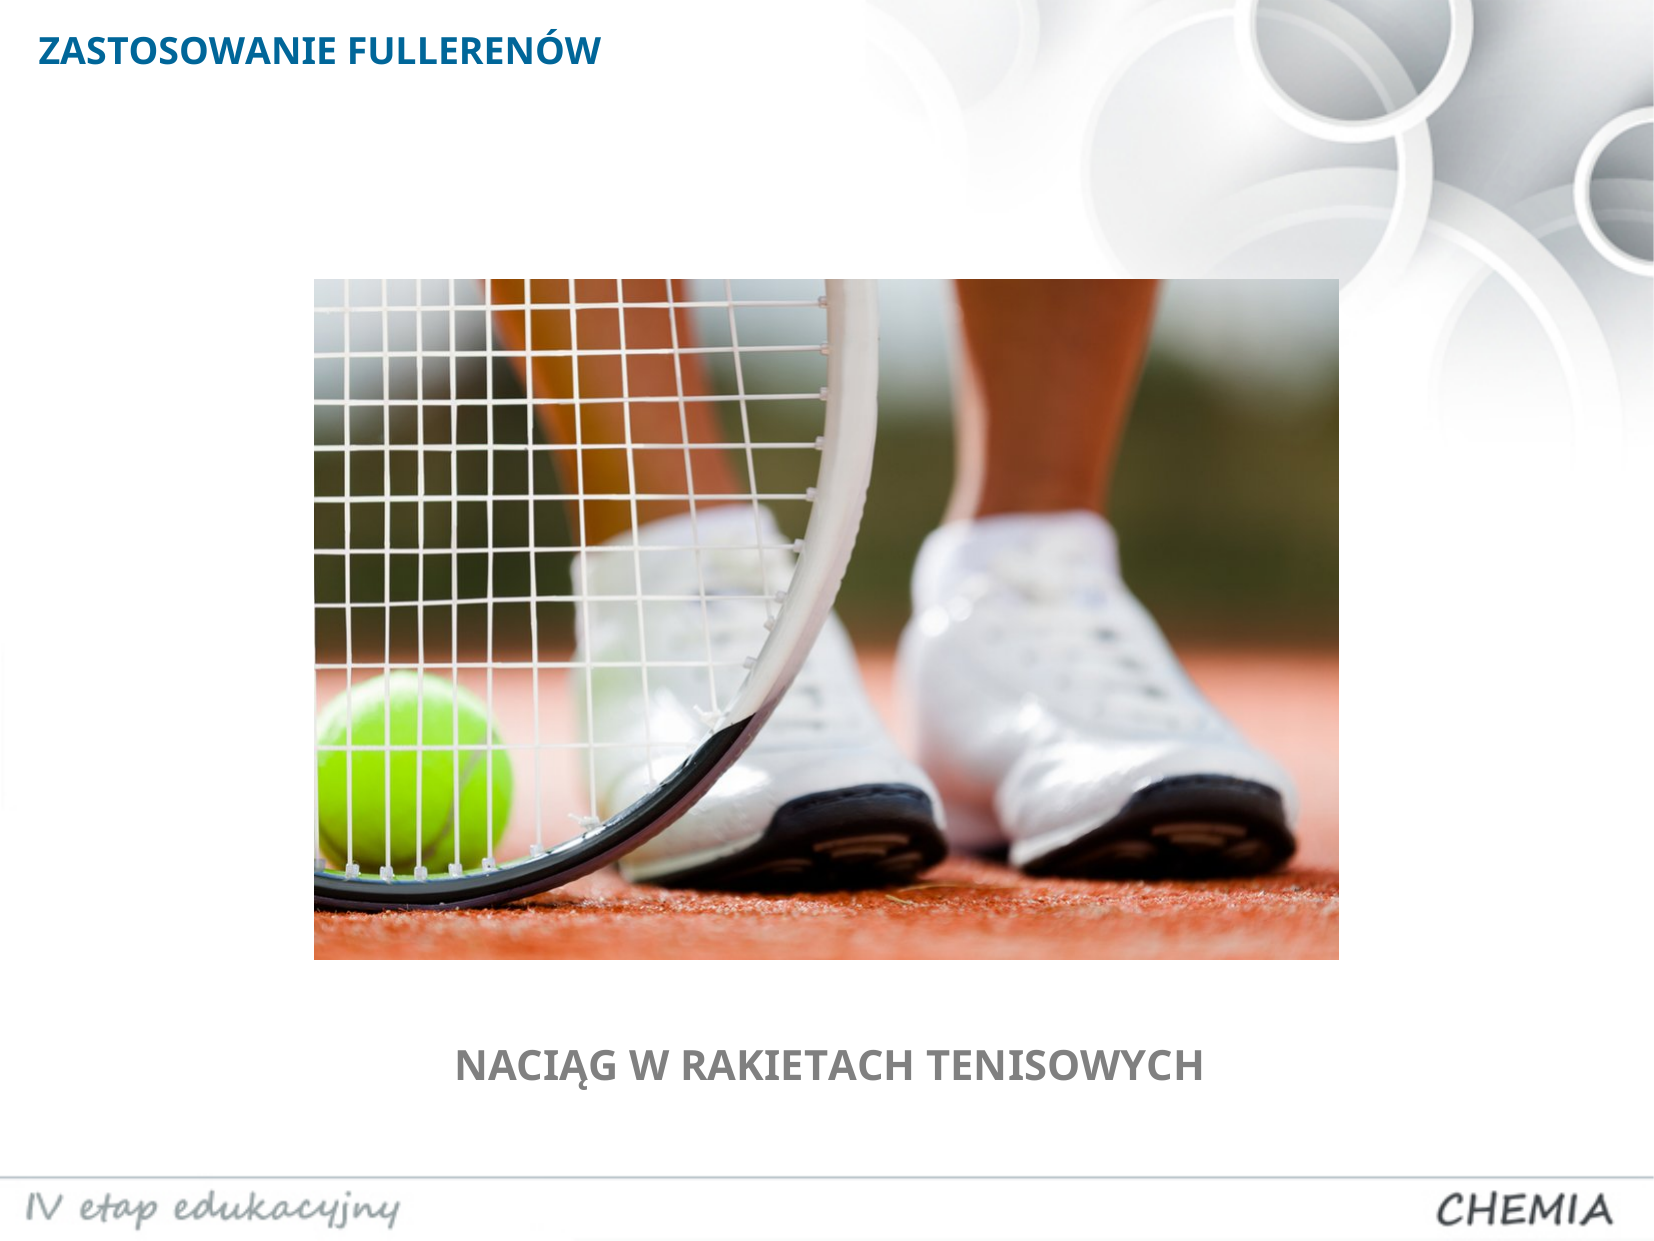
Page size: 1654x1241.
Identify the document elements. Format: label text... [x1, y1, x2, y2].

text_box NACIĄG W RAKIETACH TENISOWYCH [224, 986, 1436, 1094]
picture [0, 0, 1654, 1241]
text_box ZASTOSOWANIE FULLERENÓW [23, 23, 1276, 81]
